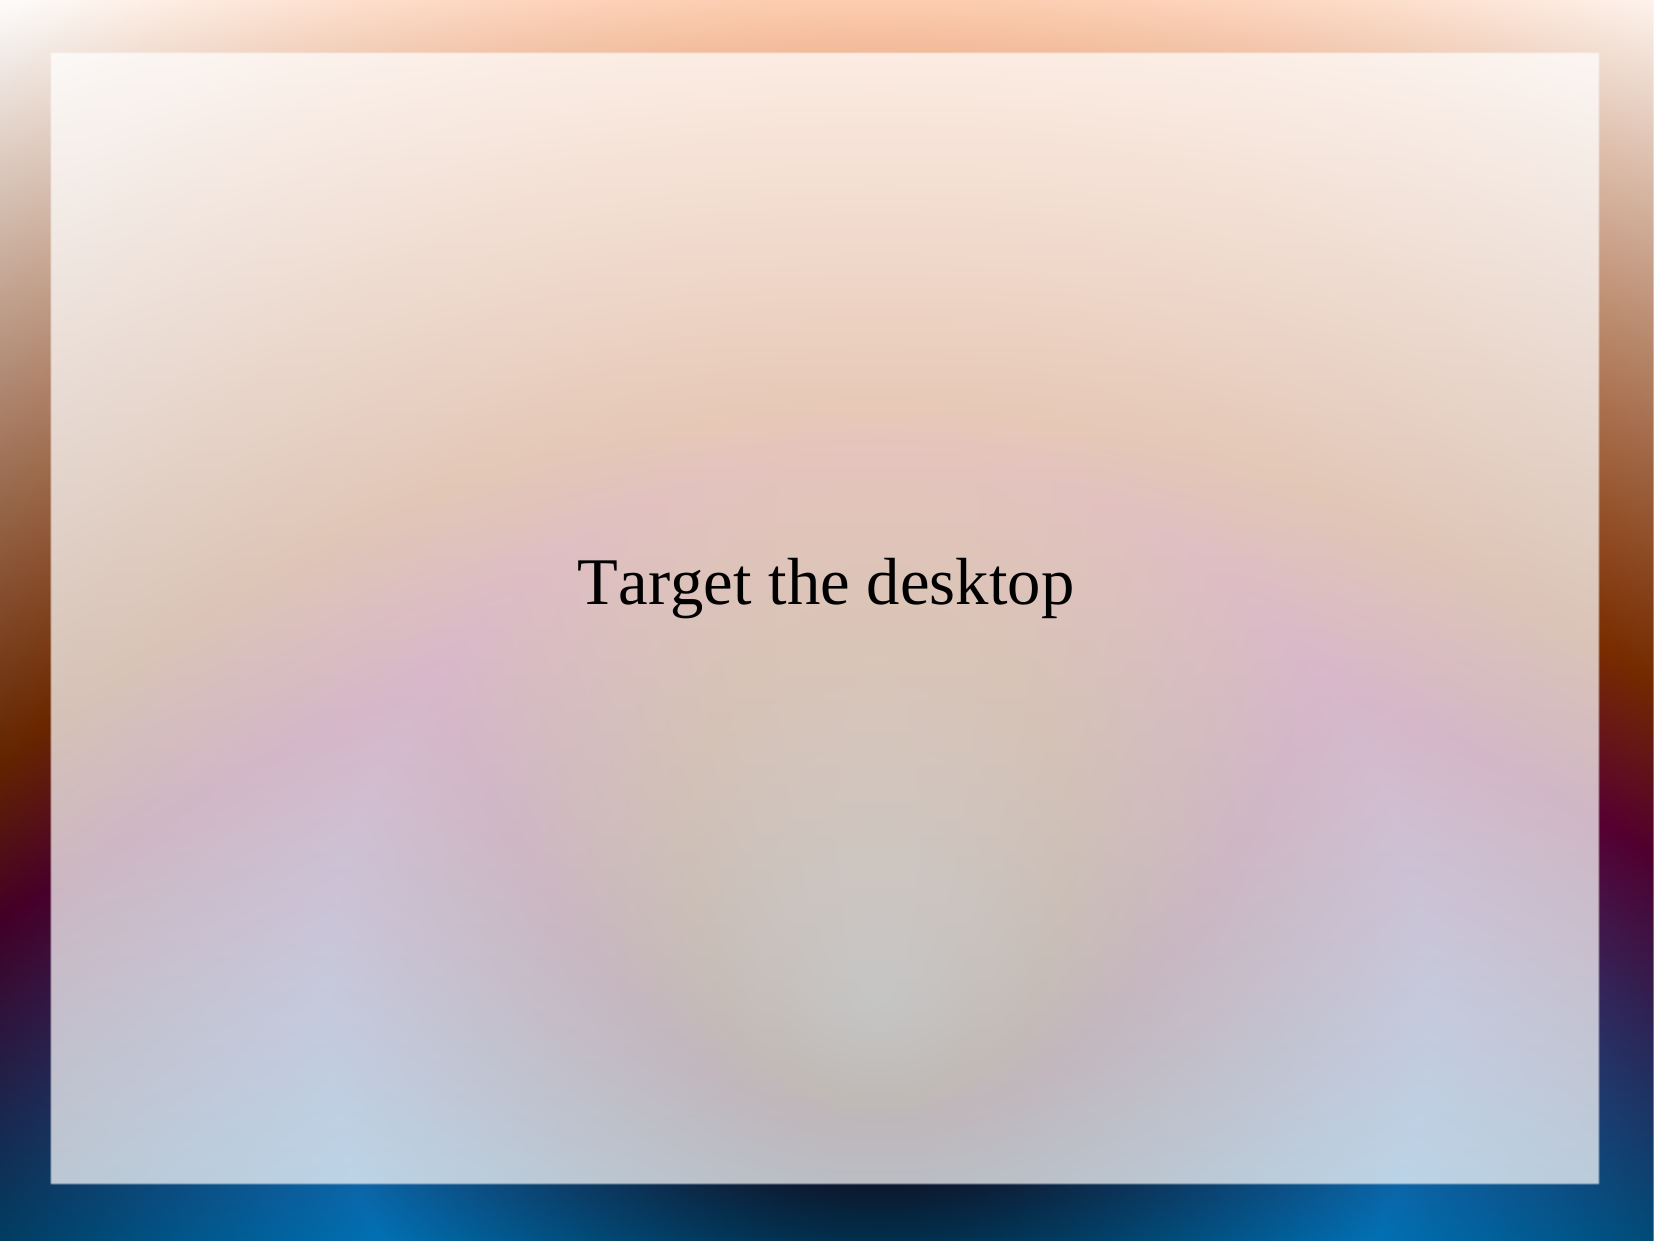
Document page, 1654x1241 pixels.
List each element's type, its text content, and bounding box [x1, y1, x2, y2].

picture [0, 0, 1654, 1241]
subtitle Target the desktop [82, 62, 1571, 1102]
